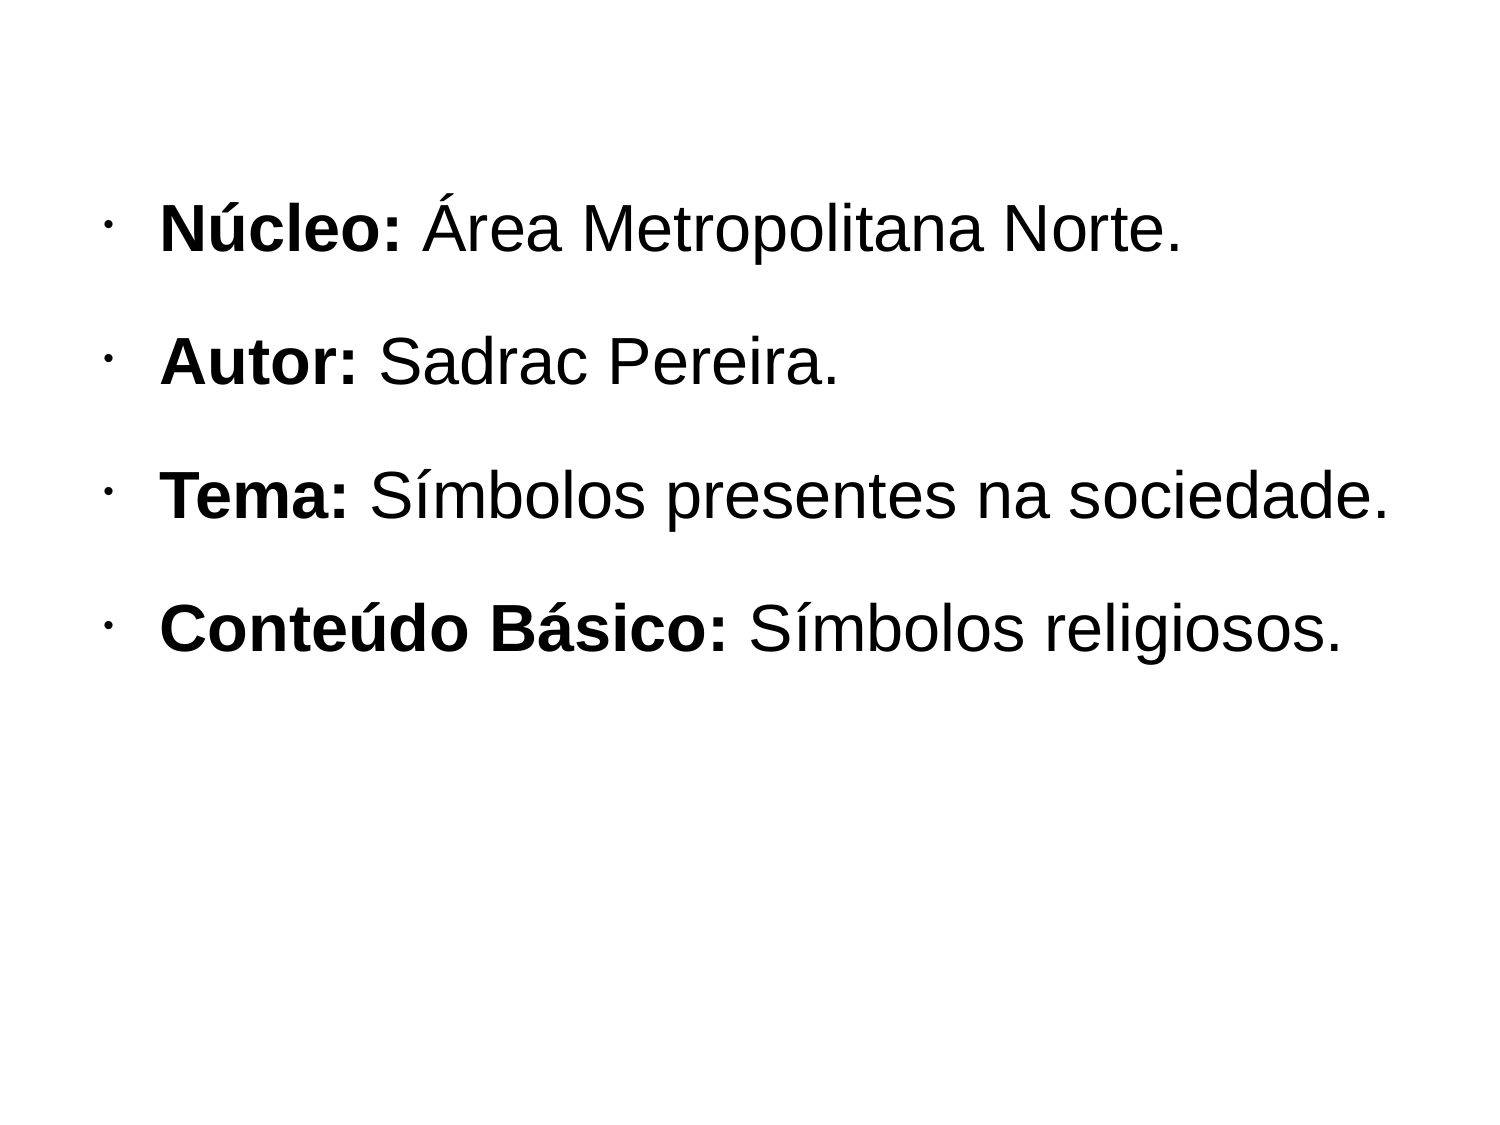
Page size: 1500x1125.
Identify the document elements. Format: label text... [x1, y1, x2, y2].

list Núcleo: Área Metropolitana Norte. Autor: Sadrac Pereira. Tema: Símbolos presentes na sociedade. Conteúdo Básico: Símbolos religiosos. [88, 137, 1439, 1076]
